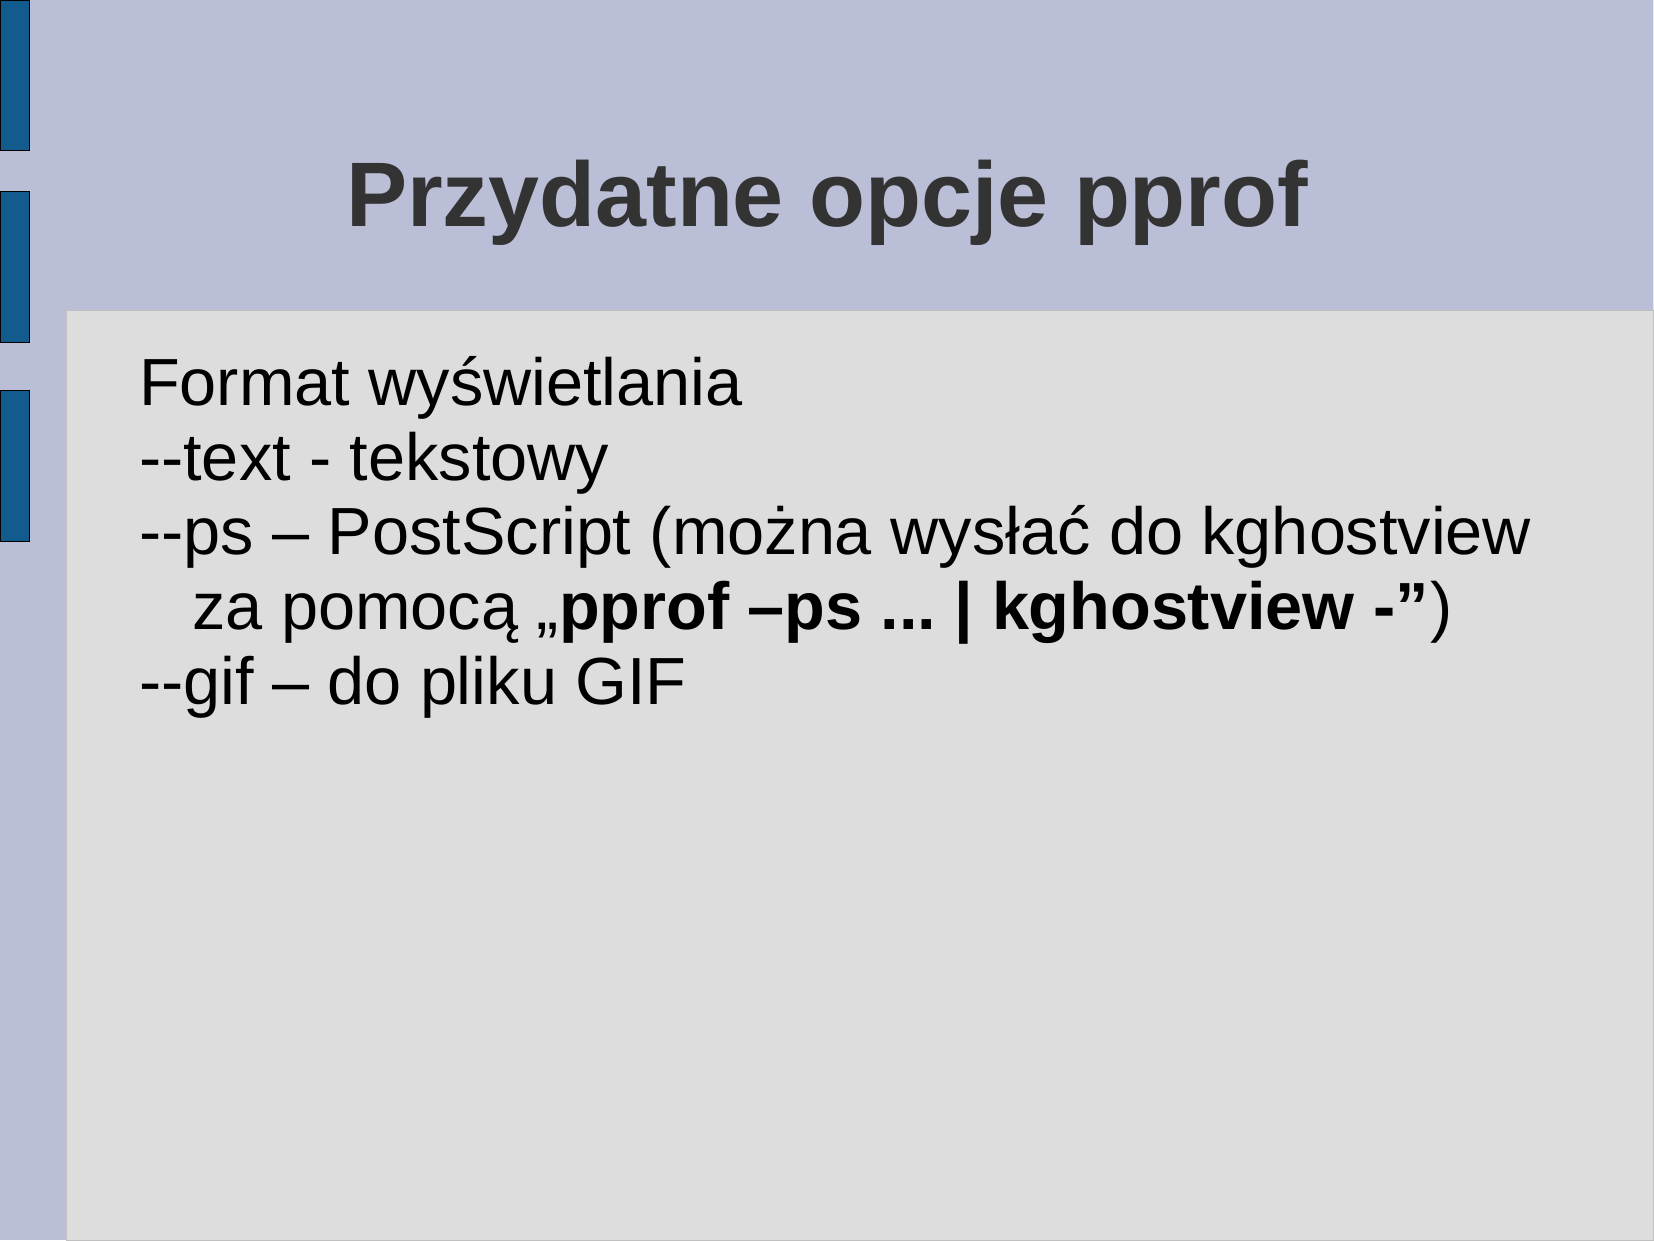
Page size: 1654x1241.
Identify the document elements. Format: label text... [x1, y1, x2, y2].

list Format wyświetlania --text - tekstowy --ps – PostScript (można wysłać do kghostview za pomocą „pprof –ps ... | kghostview -”) --gif – do pliku GIF [121, 344, 1534, 1127]
title Przydatne opcje pprof [121, 91, 1534, 299]
